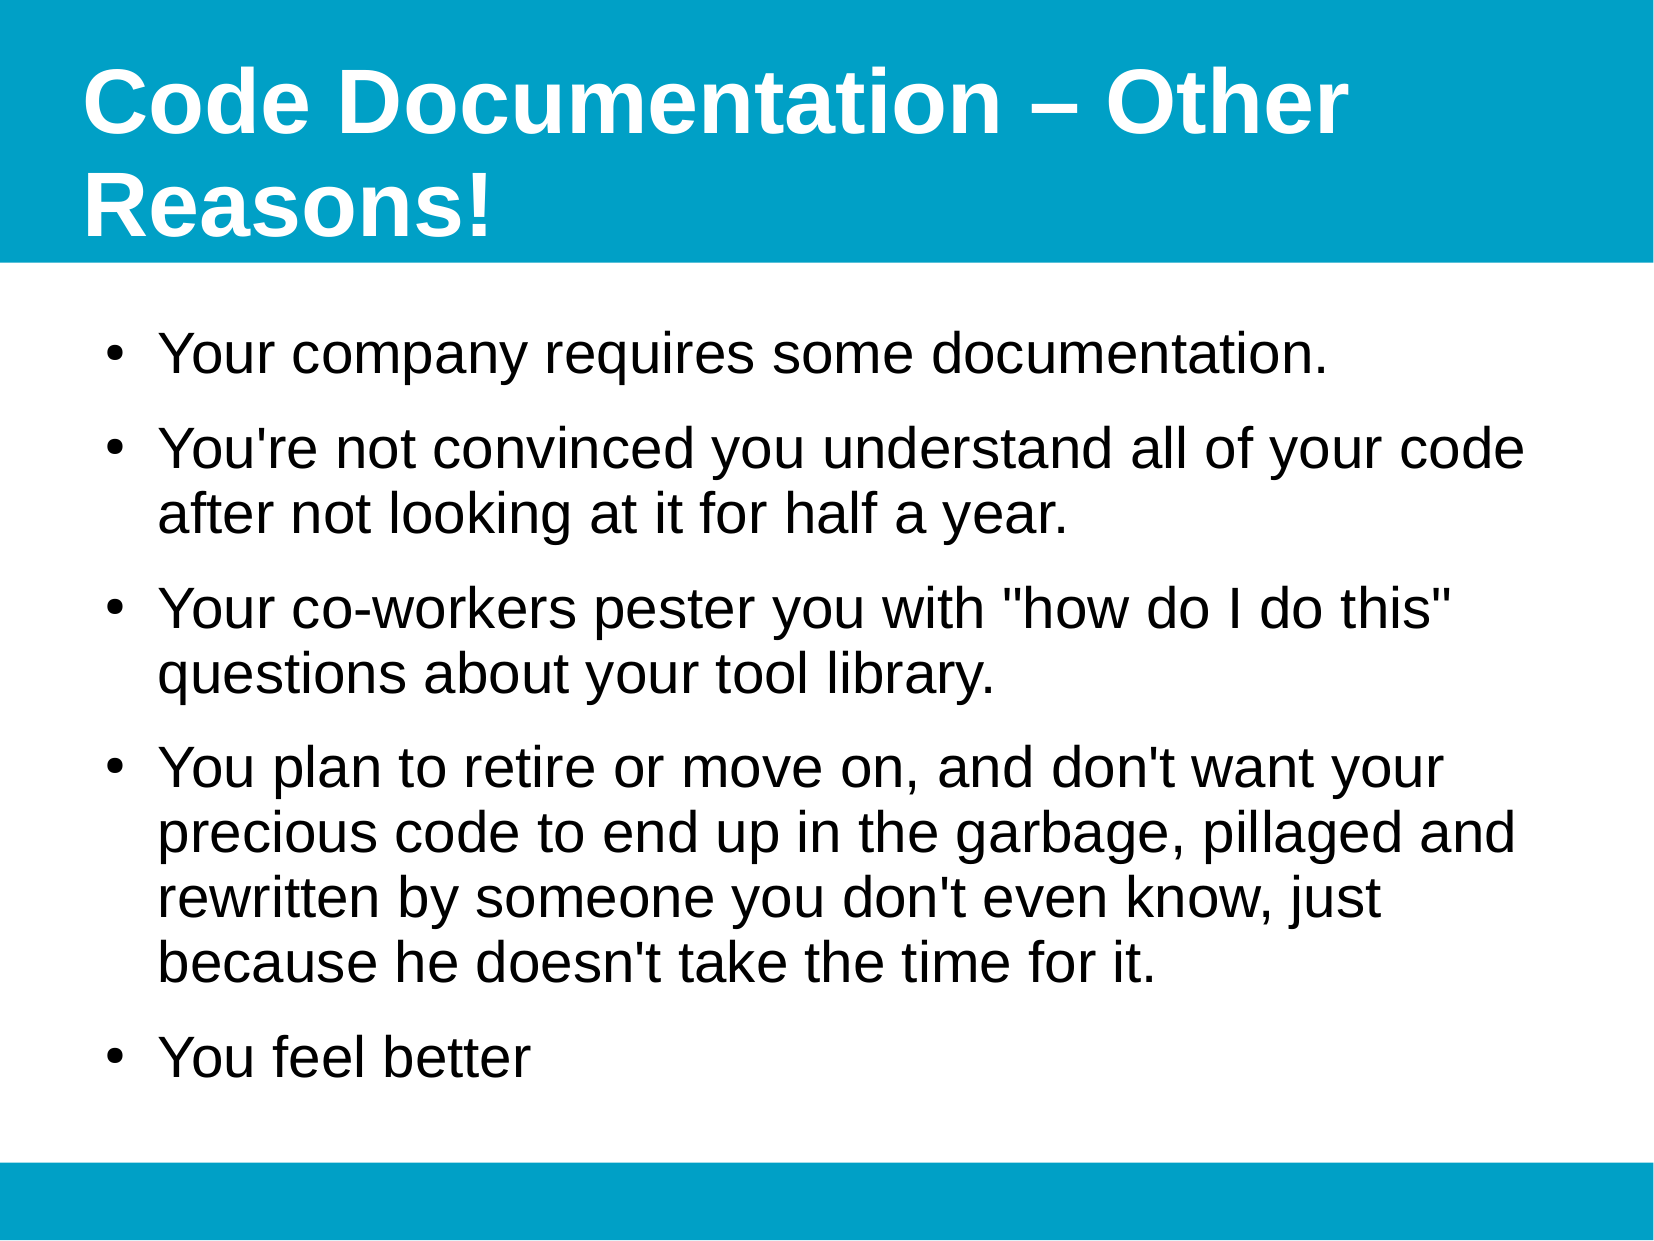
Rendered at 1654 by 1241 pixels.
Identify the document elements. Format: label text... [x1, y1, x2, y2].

title Code Documentation – Other Reasons! [82, 50, 1571, 256]
list Your company requires some documentation. You're not convinced you understand all of your code after not looking at it for half a year. Your co-workers pester you with "how do I do this" questions about your tool library. You plan to retire or move on, and don't want your precious code to end up in the garbage, pillaged and rewritten by someone you don't even know, just because he doesn't take the time for it. You feel better [86, 321, 1576, 1126]
